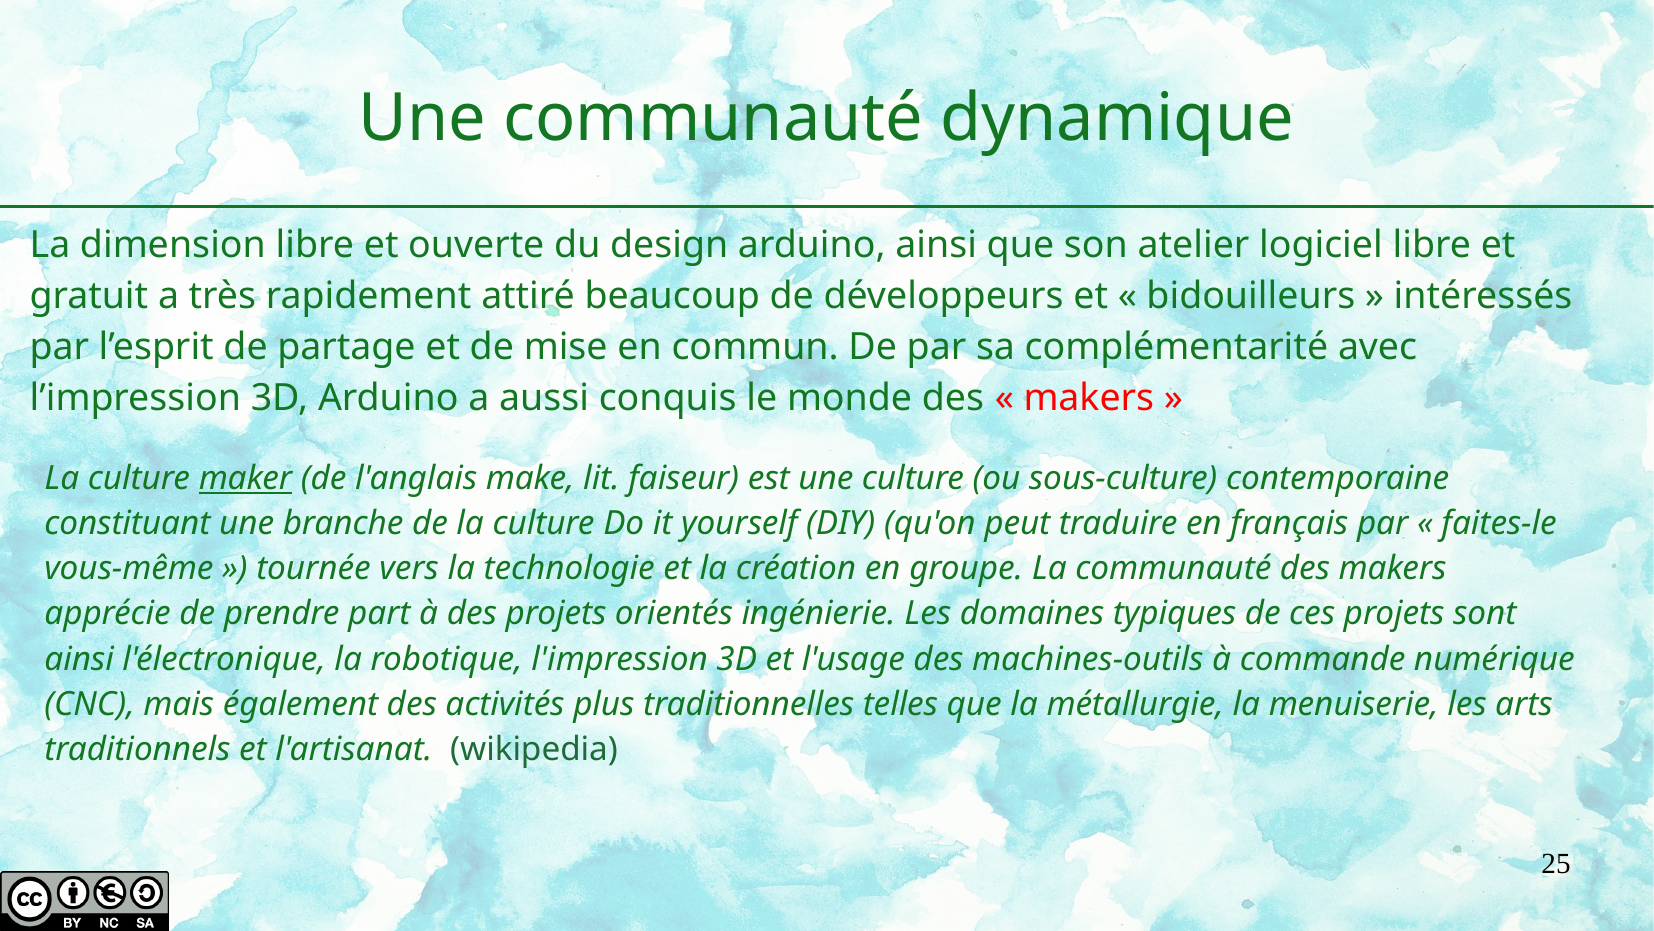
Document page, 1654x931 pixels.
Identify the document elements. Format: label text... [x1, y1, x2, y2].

title Une communauté dynamique [82, 37, 1571, 193]
list La dimension libre et ouverte du design arduino, ainsi que son atelier logiciel libre et gratuit a très rapidement attiré beaucoup de développeurs et « bidouilleurs » intéressés par l’esprit de partage et de mise en commun. De par sa complémentarité avec l’impression 3D, Arduino a aussi conquis le monde des « makers » [29, 217, 1625, 502]
picture [0, 871, 169, 931]
text_box La culture maker (de l'anglais make, lit. faiseur) est une culture (ou sous-culture) contemporaine constituant une branche de la culture Do it yourself (DIY) (qu'on peut traduire en français par « faites-le vous-même ») tournée vers la technologie et la création en groupe. La communauté des makers apprécie de prendre part à des projets orientés ingénierie. Les domaines typiques de ces projets sont ainsi l'électronique, la robotique, l'impression 3D et l'usage des machines-outils à commande numérique (CNC), mais également des activités plus traditionnelles telles que la métallurgie, la menuiserie, les arts traditionnels et l'artisanat. (wikipedia) [29, 446, 1595, 778]
